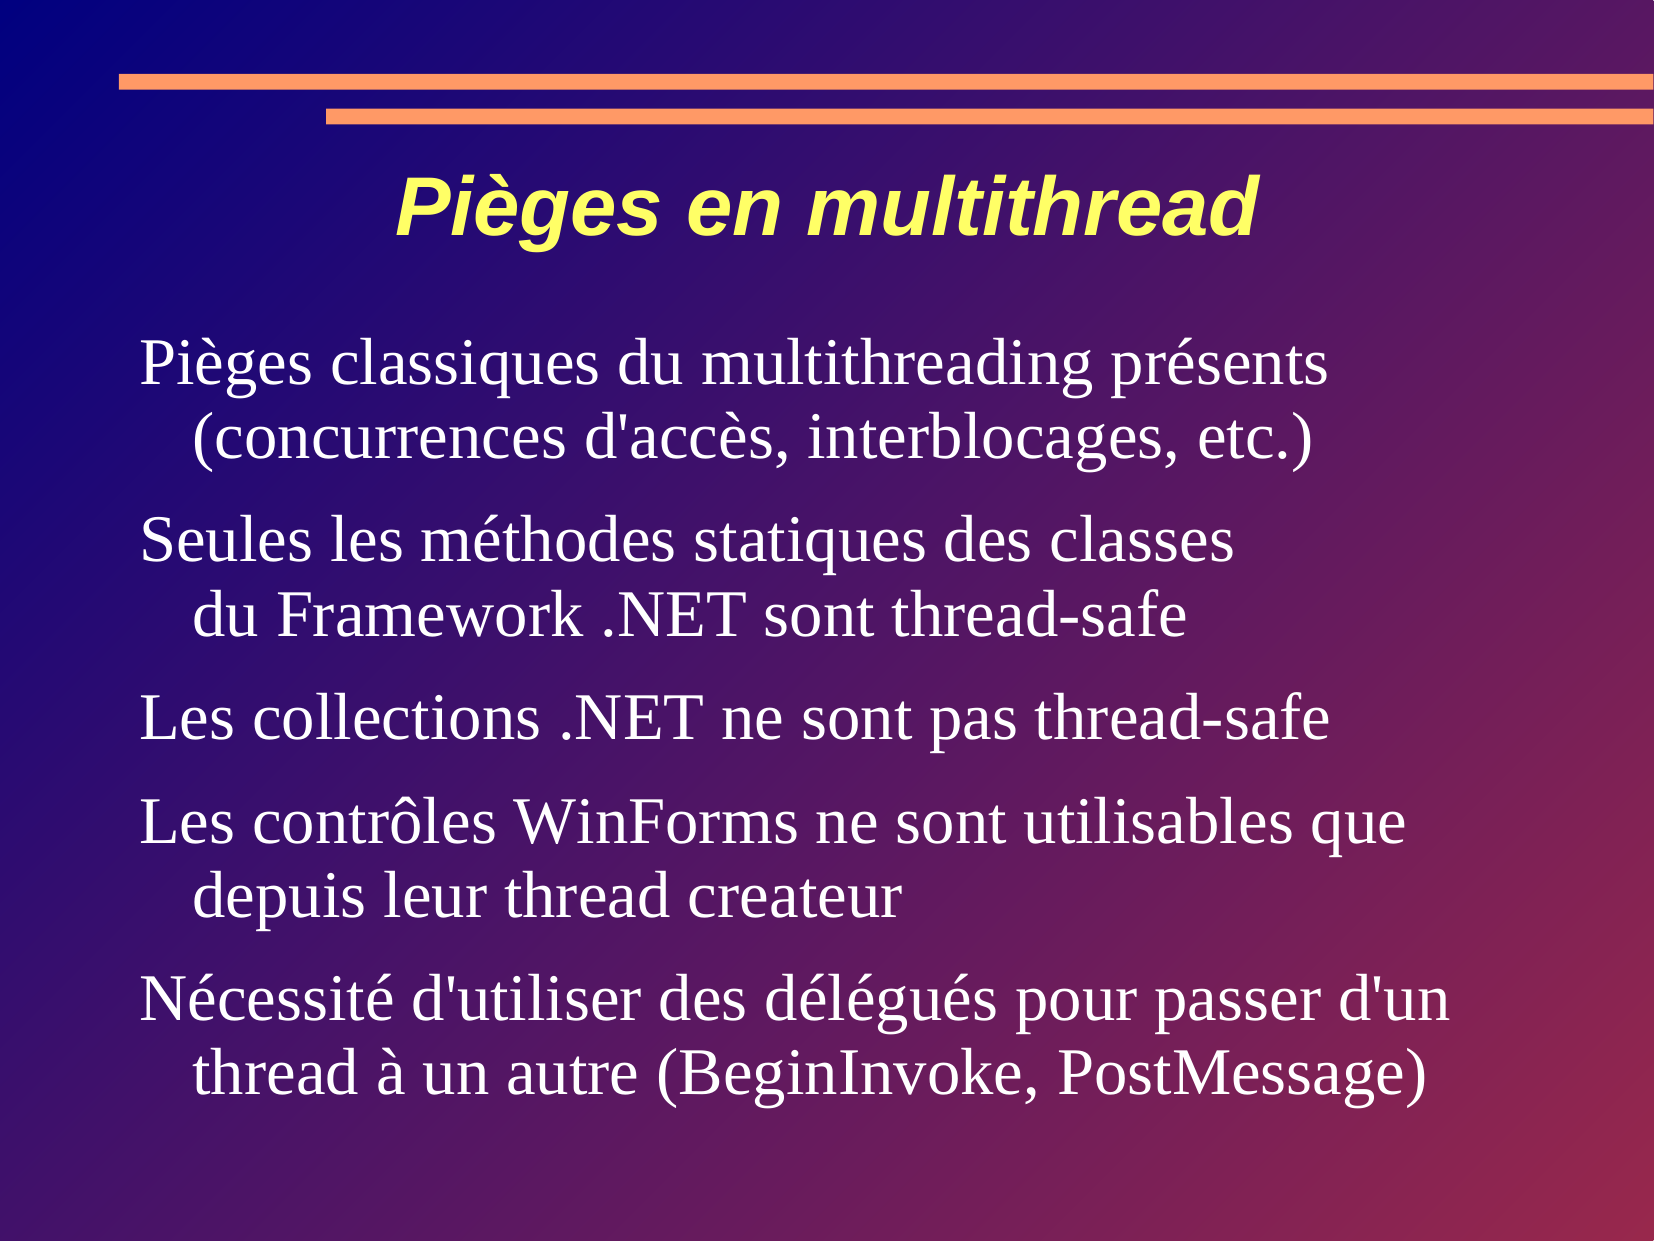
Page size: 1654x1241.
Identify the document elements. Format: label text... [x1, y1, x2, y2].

list Pièges classiques du multithreading présents (concurrences d'accès, interblocages, etc.) Seules les méthodes statiques des classes du Framework .NET sont thread-safe Les collections .NET ne sont pas thread-safe Les contrôles WinForms ne sont utilisables que depuis leur thread createur Nécessité d'utiliser des délégués pour passer d'un thread à un autre (BeginInvoke, PostMessage) [121, 324, 1534, 1133]
title Pièges en multithread [121, 102, 1534, 311]
